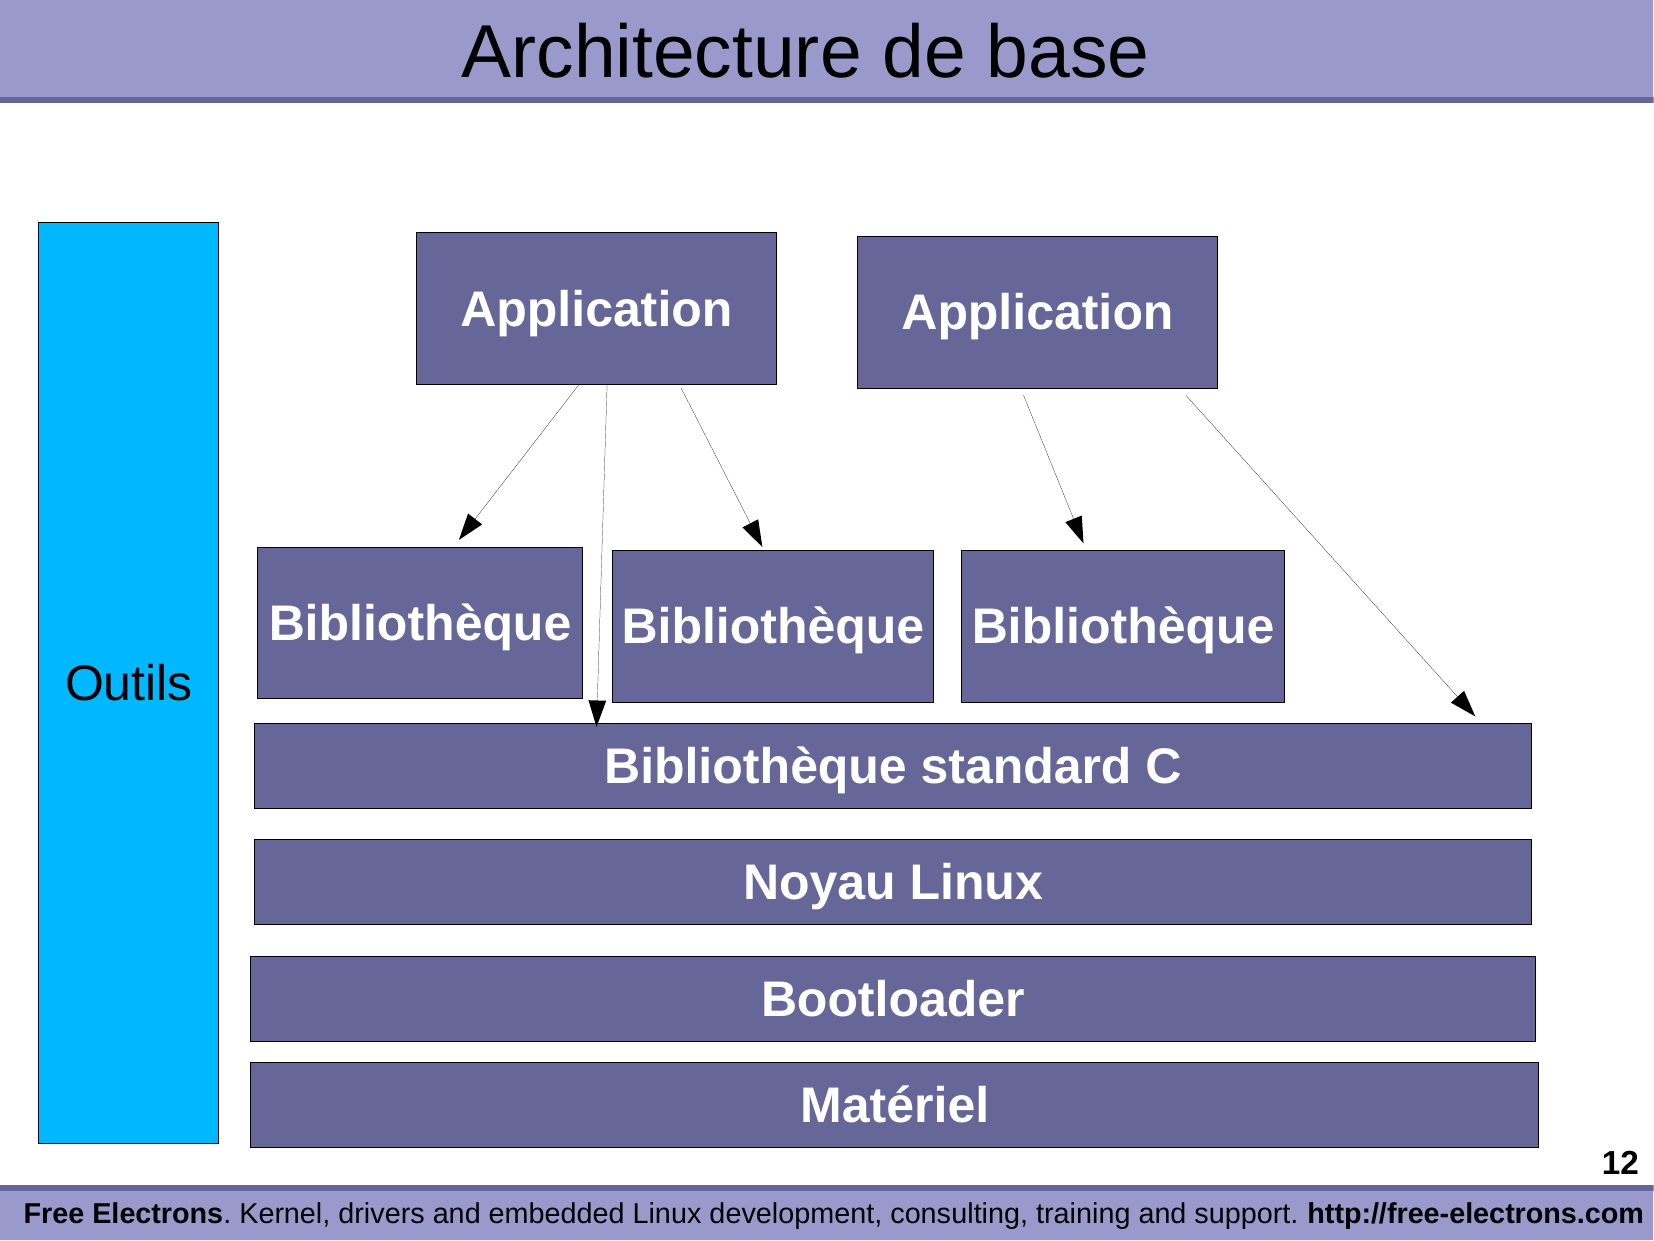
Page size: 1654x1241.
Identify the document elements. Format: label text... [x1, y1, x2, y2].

text_box Bootloader [250, 956, 1536, 1042]
title Architecture de base [60, 4, 1551, 98]
text_box Application [857, 236, 1218, 389]
text_box Bibliothèque [961, 550, 1285, 703]
text_box Noyau Linux [254, 839, 1532, 925]
text_box Application [416, 232, 777, 385]
text_box Bibliothèque [612, 550, 934, 703]
text_box Matériel [250, 1062, 1539, 1148]
text_box Bibliothèque [257, 547, 583, 699]
text_box Outils [38, 222, 219, 1144]
text_box Bibliothèque standard C [254, 723, 1532, 809]
